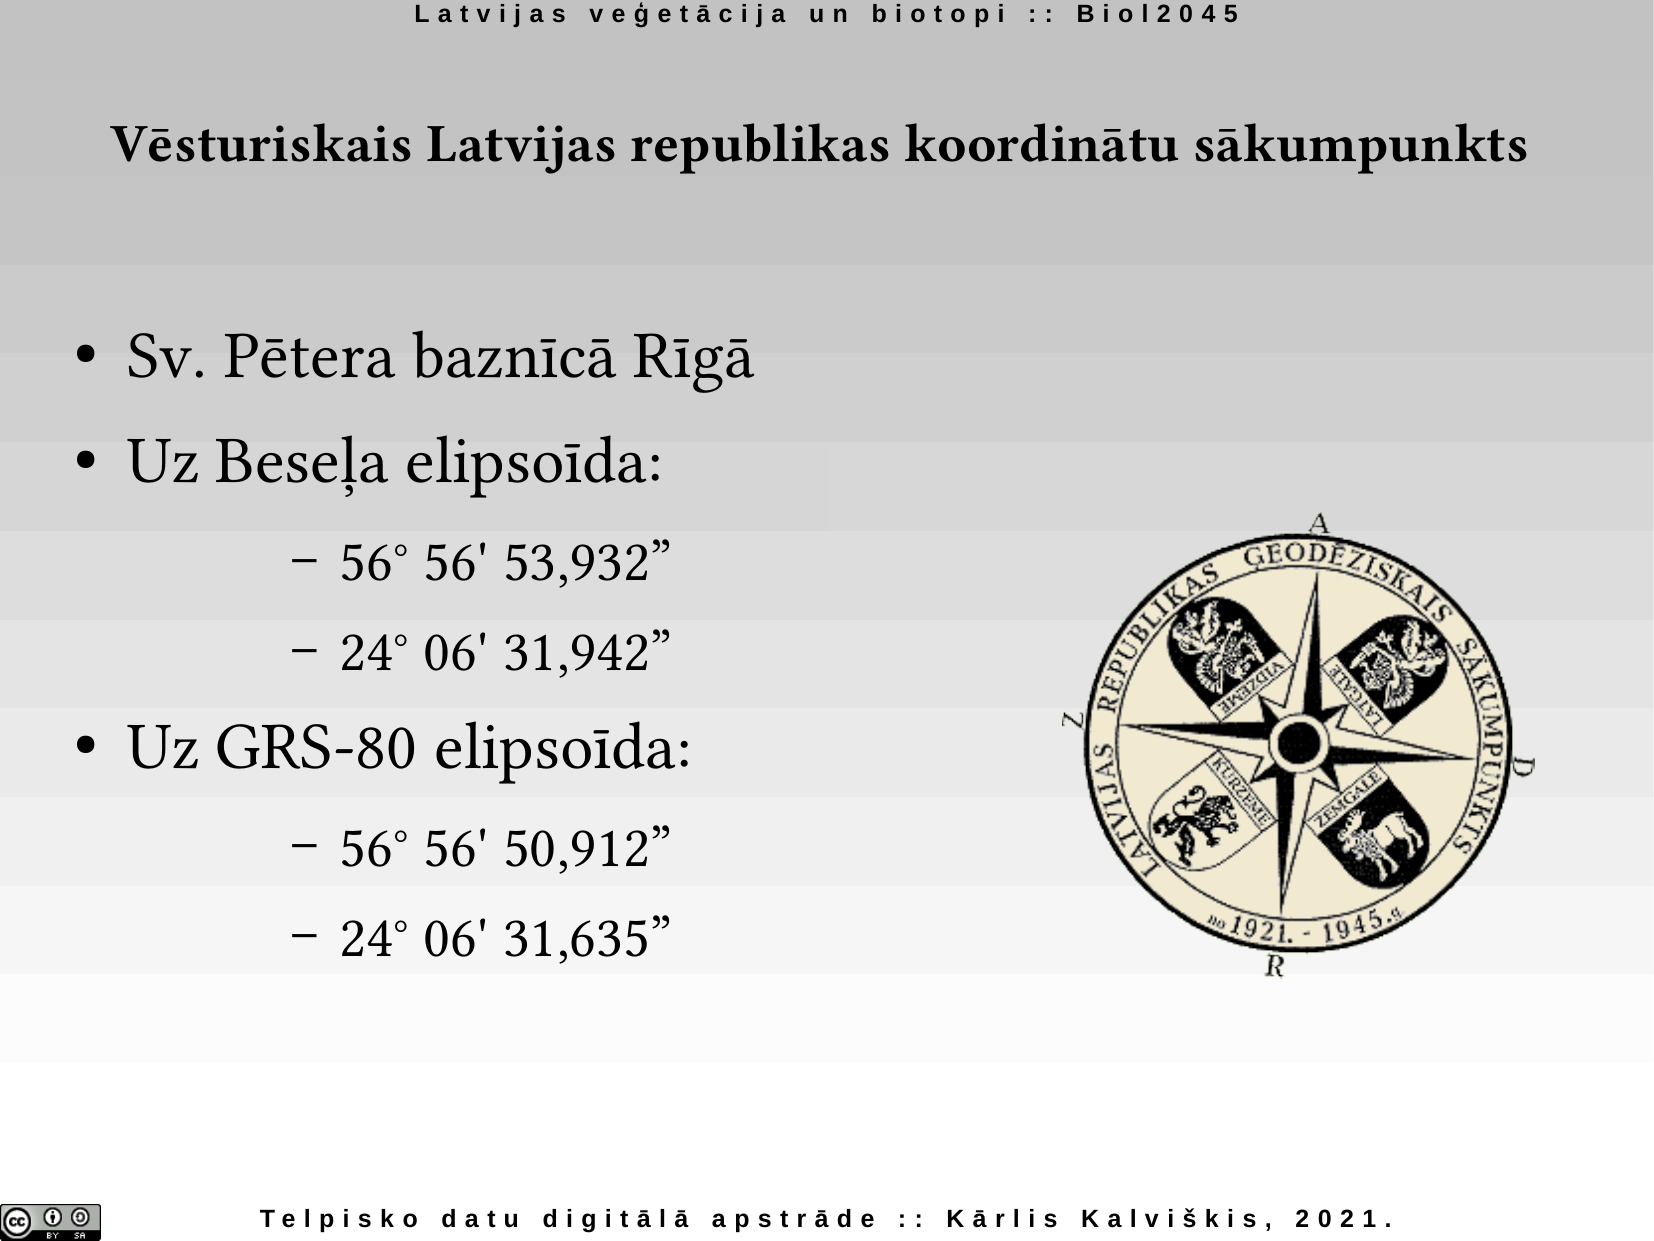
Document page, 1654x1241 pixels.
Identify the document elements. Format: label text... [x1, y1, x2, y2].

title Vēsturiskais Latvijas republikas koordinātu sākumpunkts [0, 1, 1654, 287]
picture [0, 287, 1654, 1241]
list Sv. Pētera baznīcā Rīgā Uz Beseļa elipsoīda: 56° 56' 53,932” 24° 06' 31,942” Uz GRS-80 elipsoīda: 56° 56' 50,912” 24° 06' 31,635” [56, 317, 1600, 1175]
